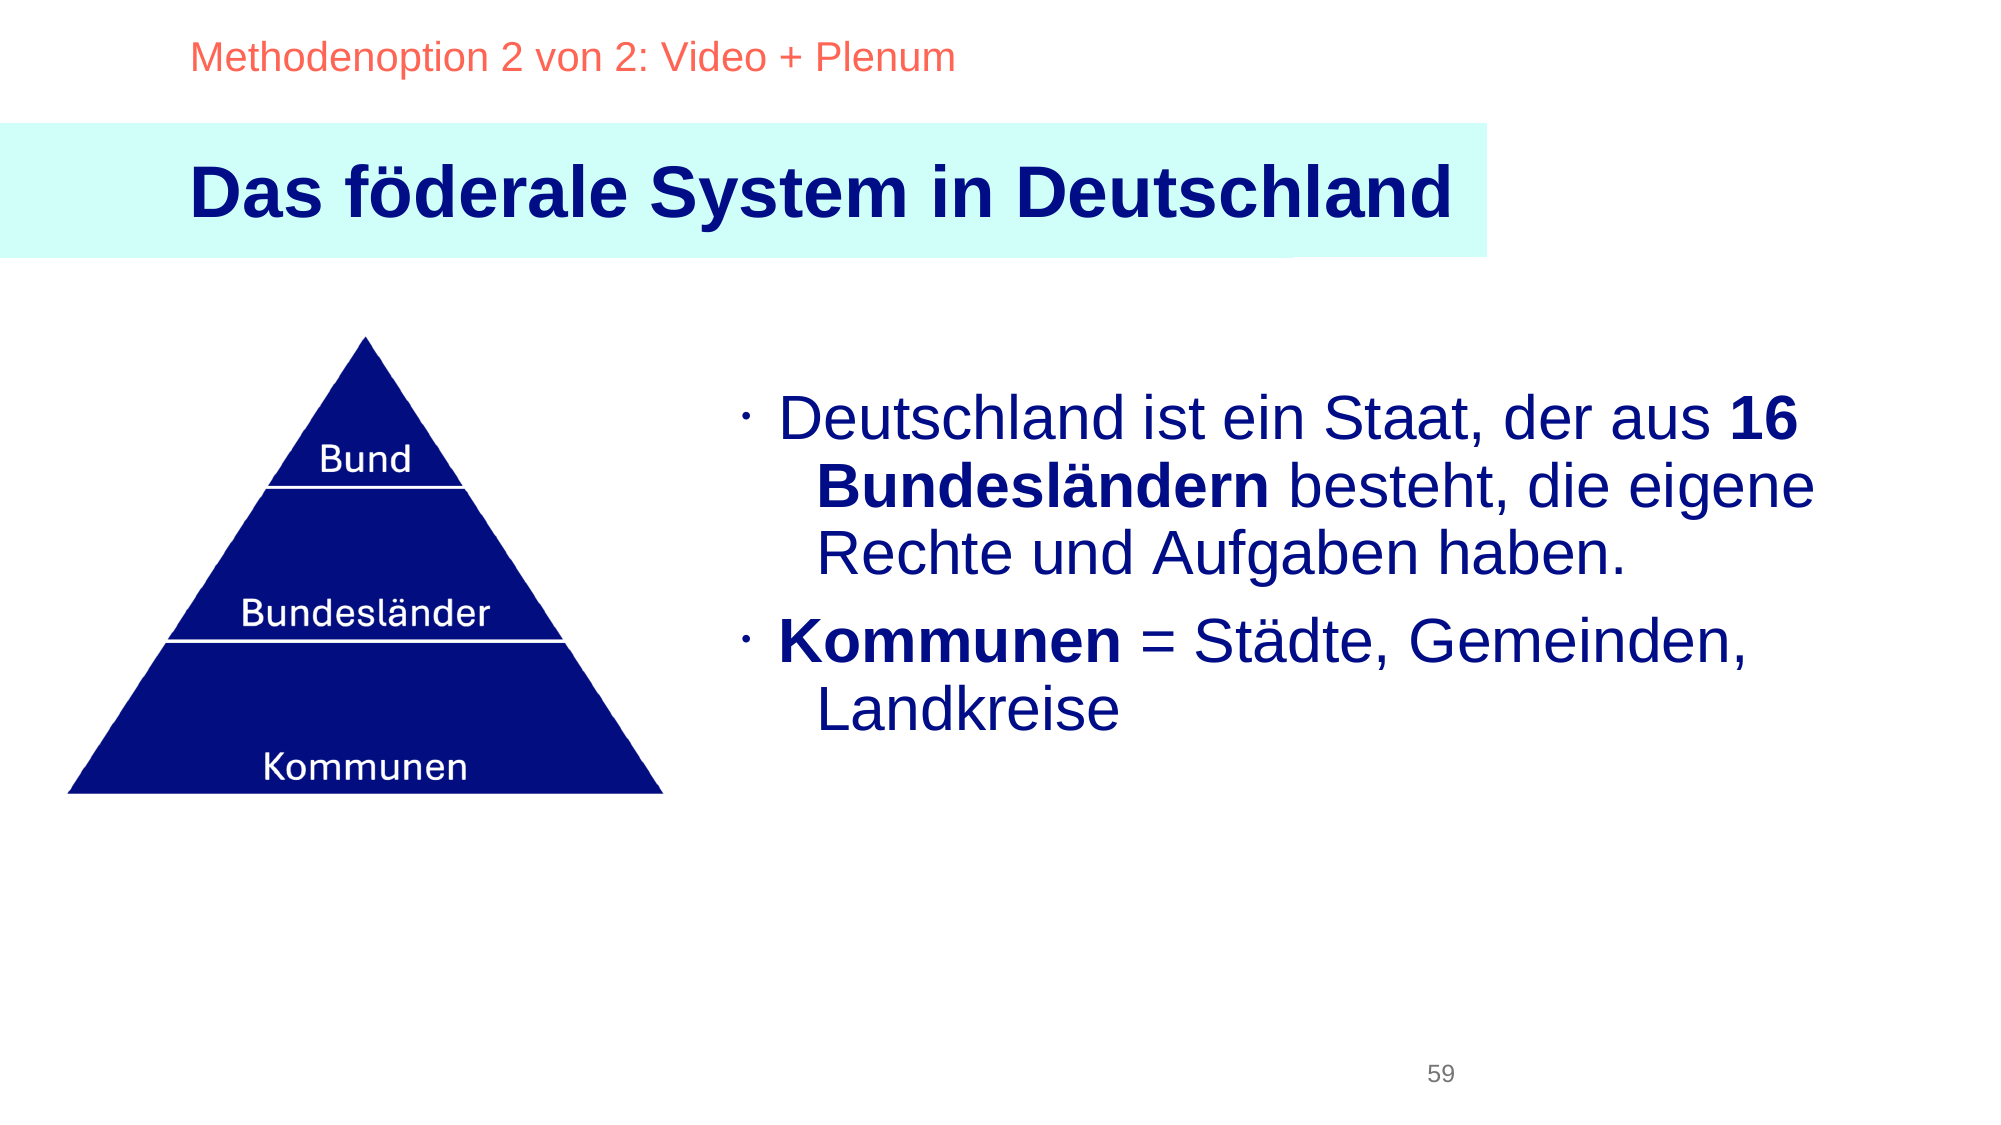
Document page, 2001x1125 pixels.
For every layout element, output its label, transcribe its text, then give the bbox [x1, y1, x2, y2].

list Deutschland ist ein Staat, der aus 16 Bundesländern besteht, die eigene Rechte und Aufgaben haben. Kommunen = Städte, Gemeinden, Landkreise [726, 378, 1872, 1093]
list Methodenoption 2 von 2: Video + Plenum [137, 27, 1119, 107]
picture [55, 332, 672, 802]
text_box [0, 123, 1487, 257]
list Das föderale System in Deutschland [137, 129, 1556, 258]
